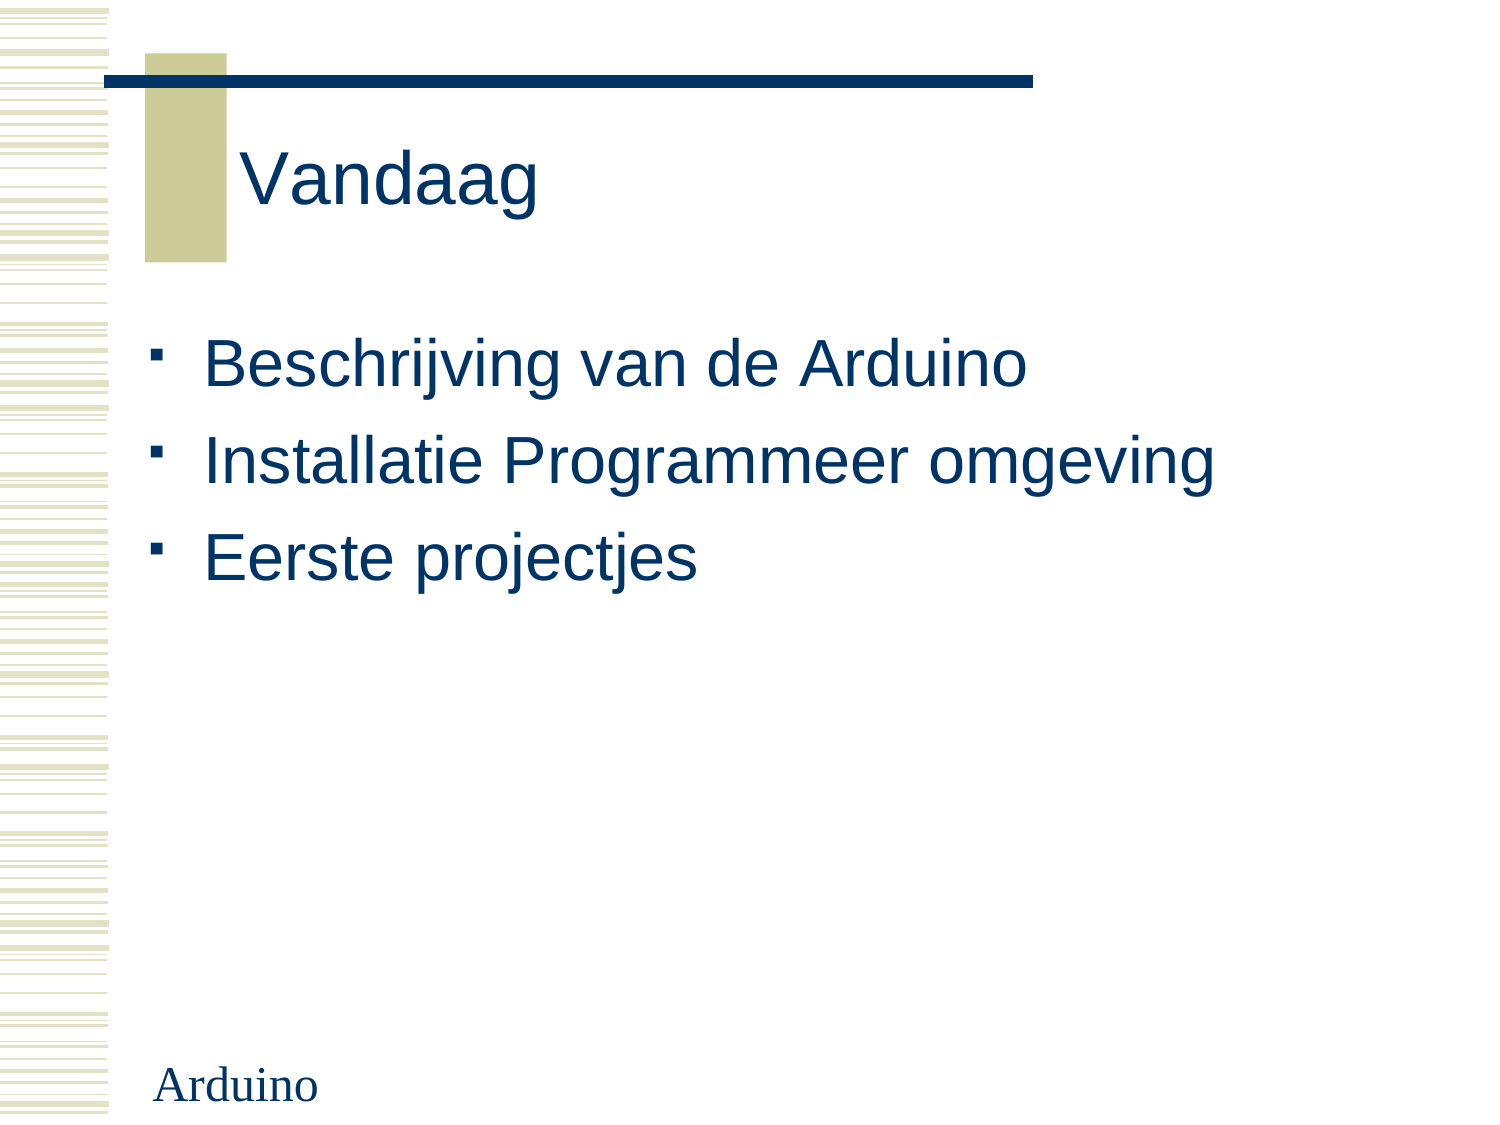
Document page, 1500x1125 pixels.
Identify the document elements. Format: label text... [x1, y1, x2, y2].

list Beschrijving van de Arduino Installatie Programmeer omgeving Eerste projectjes [132, 312, 1439, 1000]
title Vandaag [225, 99, 1436, 263]
